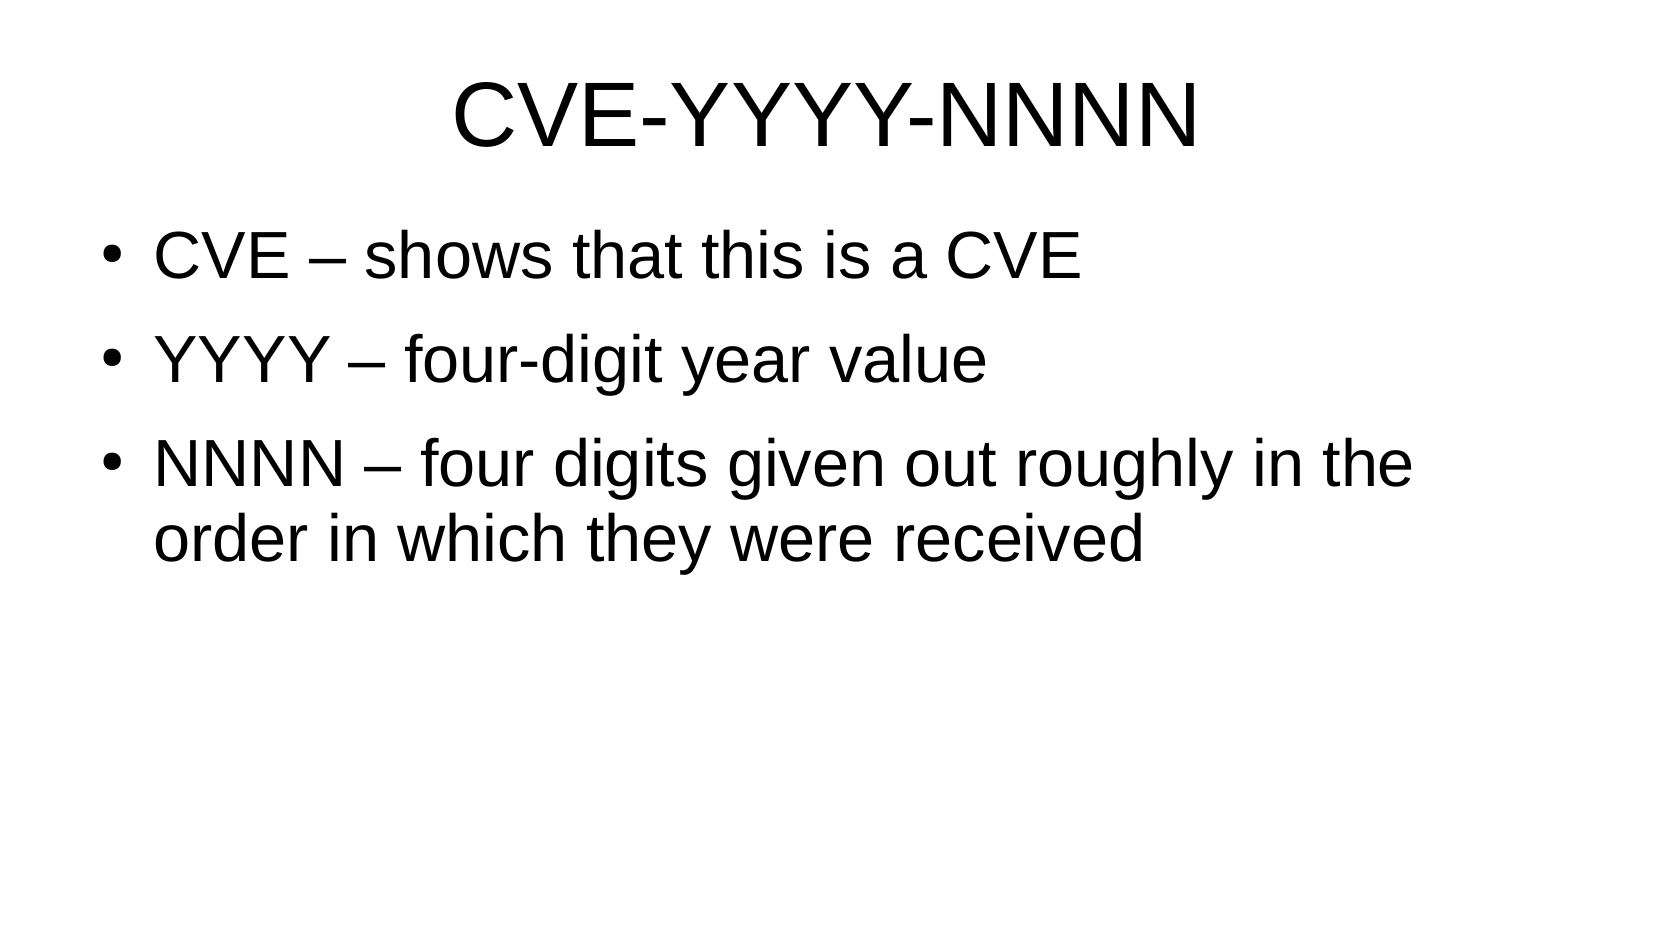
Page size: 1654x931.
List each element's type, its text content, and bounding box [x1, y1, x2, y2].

list CVE – shows that this is a CVE YYYY – four-digit year value NNNN – four digits given out roughly in the order in which they were received [82, 217, 1571, 758]
title CVE-YYYY-NNNN [82, 37, 1571, 193]
